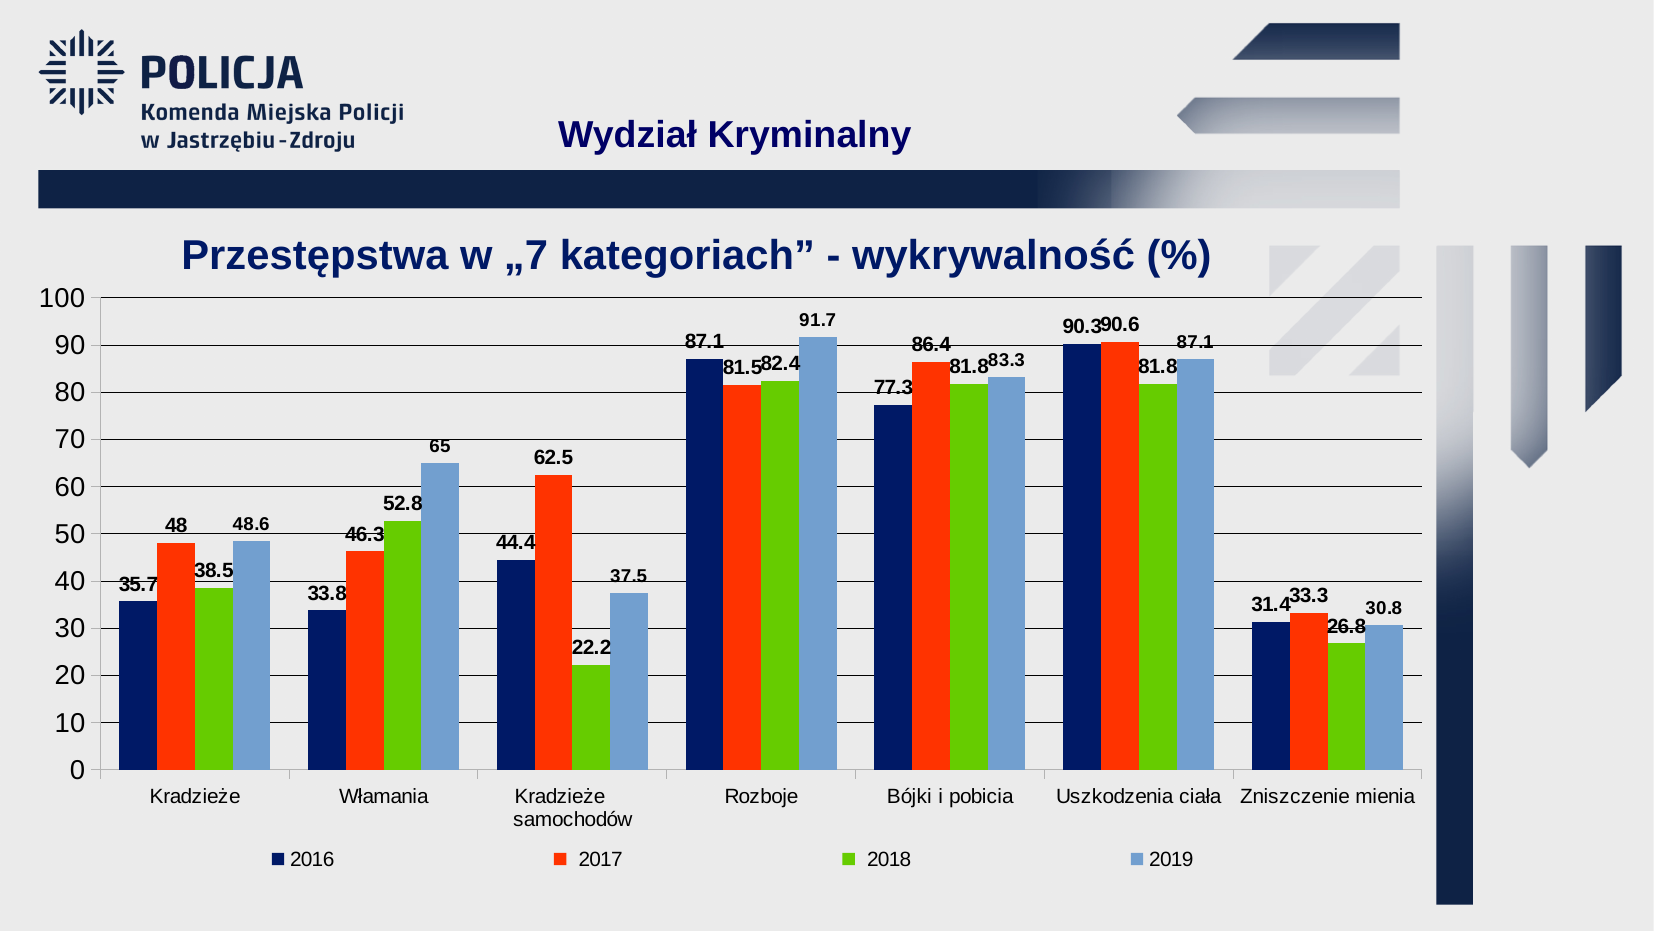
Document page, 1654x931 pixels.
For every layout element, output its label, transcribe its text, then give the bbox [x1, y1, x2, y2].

chart [38, 282, 1423, 886]
text_box Przestępstwa w „7 kategoriach” - wykrywalność (%) [165, 224, 1229, 282]
picture [0, 0, 1654, 931]
text_box Wydział Kryminalny [543, 106, 927, 164]
